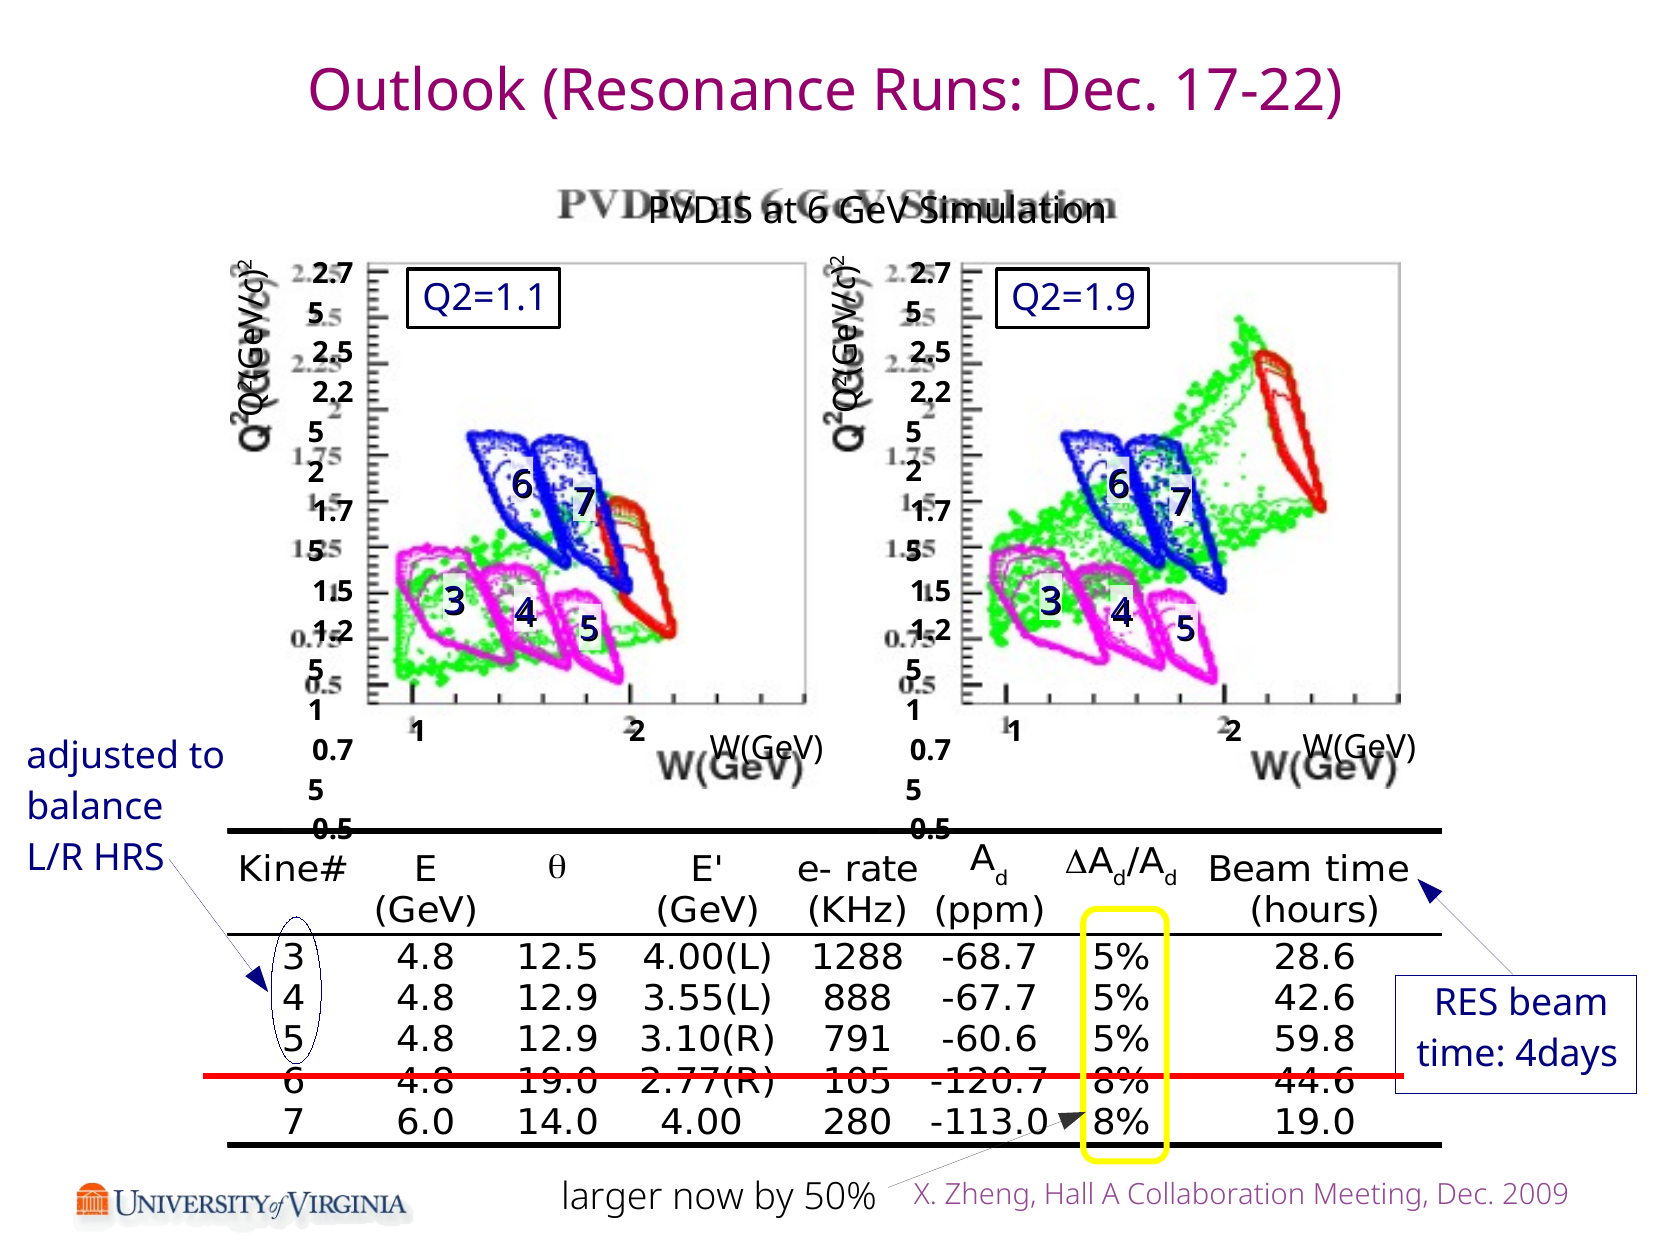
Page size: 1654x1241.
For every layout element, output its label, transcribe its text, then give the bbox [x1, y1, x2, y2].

chart [1349, 902, 1365, 923]
chart [417, 855, 434, 881]
chart [875, 903, 891, 922]
chart [936, 895, 944, 927]
chart [1368, 895, 1376, 927]
chart [849, 896, 869, 922]
chart [350, 828, 911, 834]
chart [1342, 862, 1346, 881]
picture [280, 918, 293, 933]
chart [1256, 861, 1273, 882]
chart [644, 943, 664, 969]
chart [1275, 984, 1295, 1010]
picture [273, 936, 280, 962]
chart [973, 902, 992, 929]
chart [948, 828, 1442, 834]
chart [1017, 943, 1035, 969]
picture [313, 936, 320, 962]
chart [809, 895, 817, 927]
chart [883, 943, 901, 970]
chart [1123, 984, 1142, 1011]
chart [327, 828, 347, 834]
chart [1211, 855, 1230, 881]
chart [542, 943, 559, 969]
chart [1088, 847, 1113, 873]
picture [230, 188, 1401, 789]
chart [981, 943, 999, 970]
chart [671, 896, 695, 923]
chart [748, 895, 756, 927]
chart [298, 861, 317, 882]
chart [1335, 943, 1353, 970]
chart [389, 896, 413, 923]
chart [1065, 849, 1086, 873]
chart [520, 984, 536, 1010]
chart [1311, 903, 1328, 923]
chart [1276, 943, 1293, 969]
text_box 0.75 [878, 679, 954, 683]
chart [897, 861, 916, 882]
chart [376, 895, 384, 927]
chart [950, 902, 969, 929]
picture [227, 936, 246, 962]
chart [1117, 943, 1130, 957]
text_box 0.75 [281, 672, 356, 683]
chart [418, 902, 437, 923]
chart [265, 862, 269, 881]
chart [1095, 943, 1112, 970]
chart [680, 984, 697, 1011]
chart [996, 902, 1026, 922]
chart [837, 943, 854, 969]
chart [761, 983, 769, 1015]
chart [1234, 861, 1253, 882]
chart [702, 943, 721, 970]
chart [924, 828, 945, 834]
chart [398, 943, 418, 969]
chart [742, 984, 759, 1010]
chart [241, 855, 262, 881]
chart [727, 983, 735, 1015]
chart [703, 984, 720, 1011]
picture [53, 1165, 427, 1241]
chart [958, 984, 976, 1011]
chart [824, 896, 845, 922]
chart [1117, 984, 1130, 998]
chart [577, 984, 596, 1011]
chart [1288, 902, 1307, 923]
chart [761, 942, 769, 974]
chart [882, 856, 895, 881]
chart [398, 984, 418, 1010]
chart [1136, 997, 1148, 1011]
chart [1299, 943, 1317, 970]
text_box 0.75 [230, 405, 281, 425]
chart [283, 984, 303, 1010]
text_box 0.75 [241, 405, 260, 412]
chart [434, 984, 452, 1011]
chart [848, 984, 866, 1011]
chart [720, 896, 745, 922]
chart [321, 856, 346, 881]
chart [1139, 847, 1164, 873]
chart [1126, 847, 1138, 876]
chart [1165, 869, 1176, 885]
chart [1326, 856, 1339, 881]
text_box 0.75 [920, 672, 954, 676]
chart [969, 844, 994, 870]
chart [825, 984, 843, 1011]
chart [438, 896, 463, 922]
chart [466, 895, 474, 927]
chart [1389, 861, 1408, 882]
chart [871, 984, 889, 1011]
chart [1017, 984, 1035, 1010]
chart [658, 895, 666, 927]
chart [679, 943, 698, 970]
chart [860, 943, 878, 970]
chart [727, 942, 735, 974]
chart [995, 869, 1006, 885]
chart [847, 861, 859, 881]
chart [1034, 895, 1042, 927]
chart [1095, 984, 1112, 1011]
chart [542, 984, 559, 1010]
chart [1113, 869, 1124, 885]
chart [434, 943, 452, 970]
chart [896, 895, 904, 927]
text_box 0.75 [878, 672, 916, 676]
chart [1353, 861, 1383, 881]
chart [700, 902, 719, 923]
chart [981, 984, 999, 1010]
chart [276, 861, 293, 881]
chart [1335, 984, 1353, 1011]
chart [520, 943, 536, 969]
chart [1278, 861, 1308, 881]
picture [300, 918, 312, 933]
chart [814, 943, 830, 969]
chart [742, 943, 759, 969]
chart [862, 861, 879, 882]
chart [549, 854, 565, 878]
chart [1136, 956, 1148, 970]
chart [1299, 984, 1316, 1010]
chart [284, 943, 302, 970]
chart [694, 855, 711, 881]
chart [578, 943, 595, 970]
chart [645, 984, 663, 1011]
chart [1123, 943, 1142, 970]
chart [227, 828, 314, 834]
chart [1252, 895, 1260, 927]
chart [1334, 902, 1346, 922]
chart [1266, 895, 1283, 922]
chart [958, 943, 976, 970]
chart [798, 861, 817, 882]
